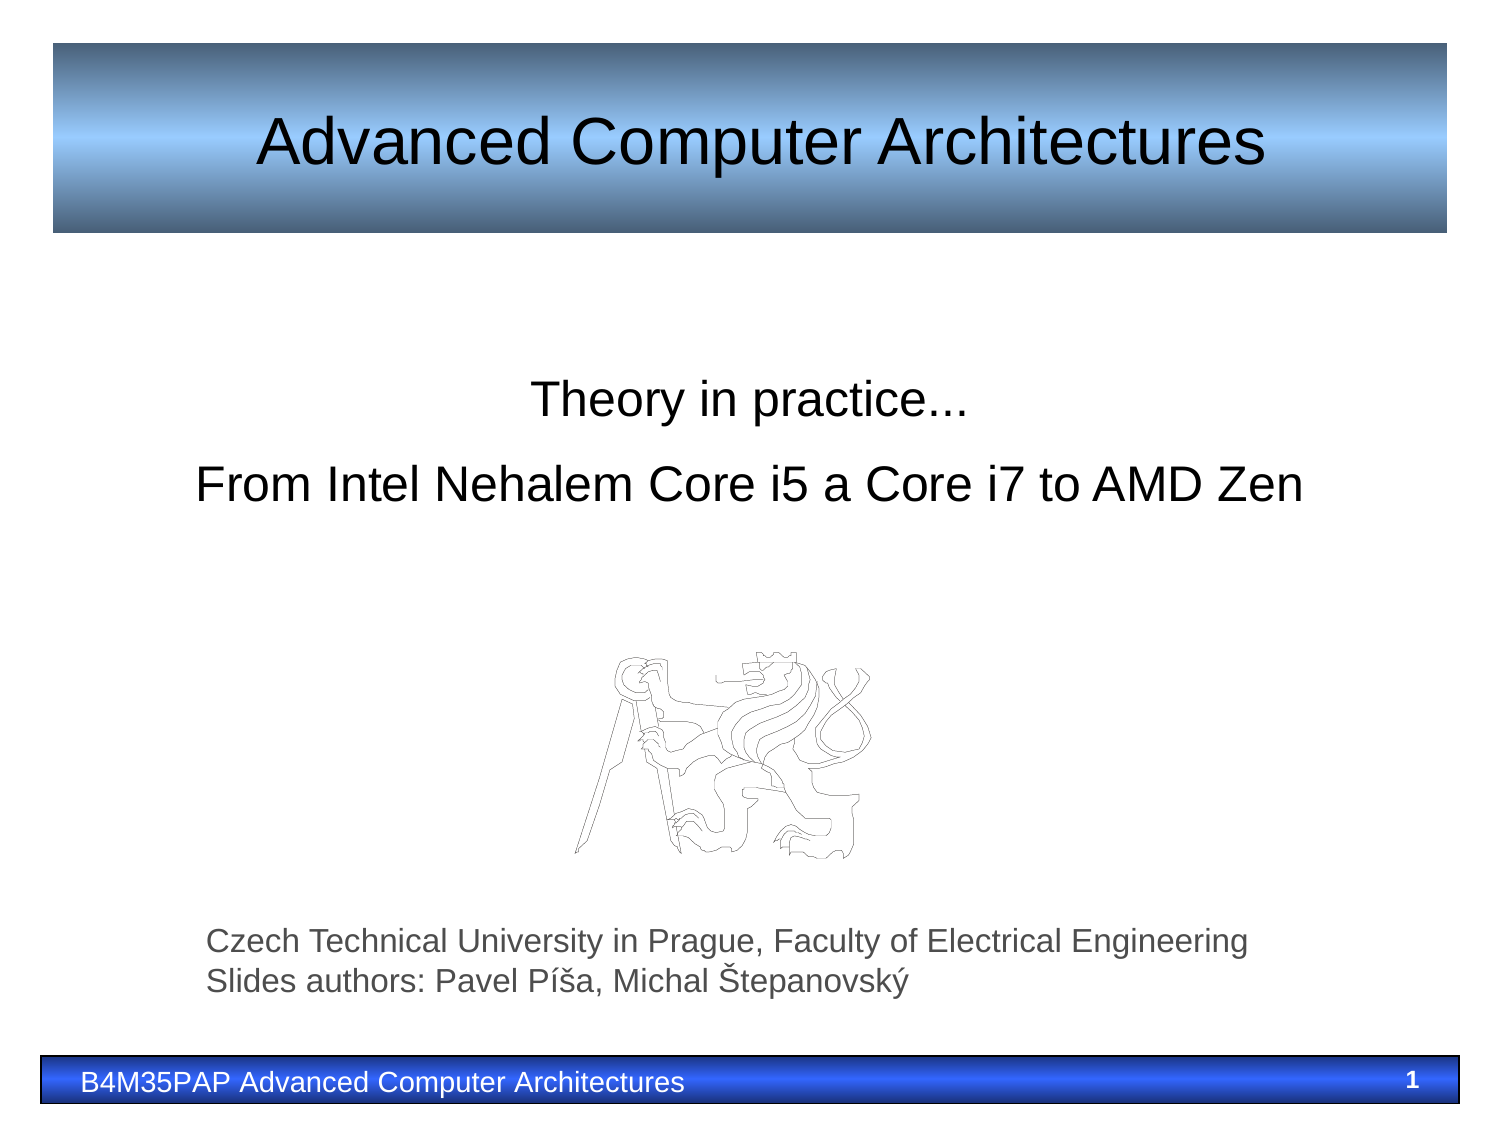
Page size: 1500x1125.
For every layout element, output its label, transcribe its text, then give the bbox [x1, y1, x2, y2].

text_box Czech Technical University in Prague, Faculty of Electrical Engineering Slides authors: Pavel Píša, Michal Štepanovský [191, 911, 1270, 1007]
chart [571, 649, 877, 865]
text_box Theory in practice... From Intel Nehalem Core i5 a Core i7 to AMD Zen [53, 359, 1447, 520]
text_box Advanced Computer Architectures [53, 43, 1447, 233]
